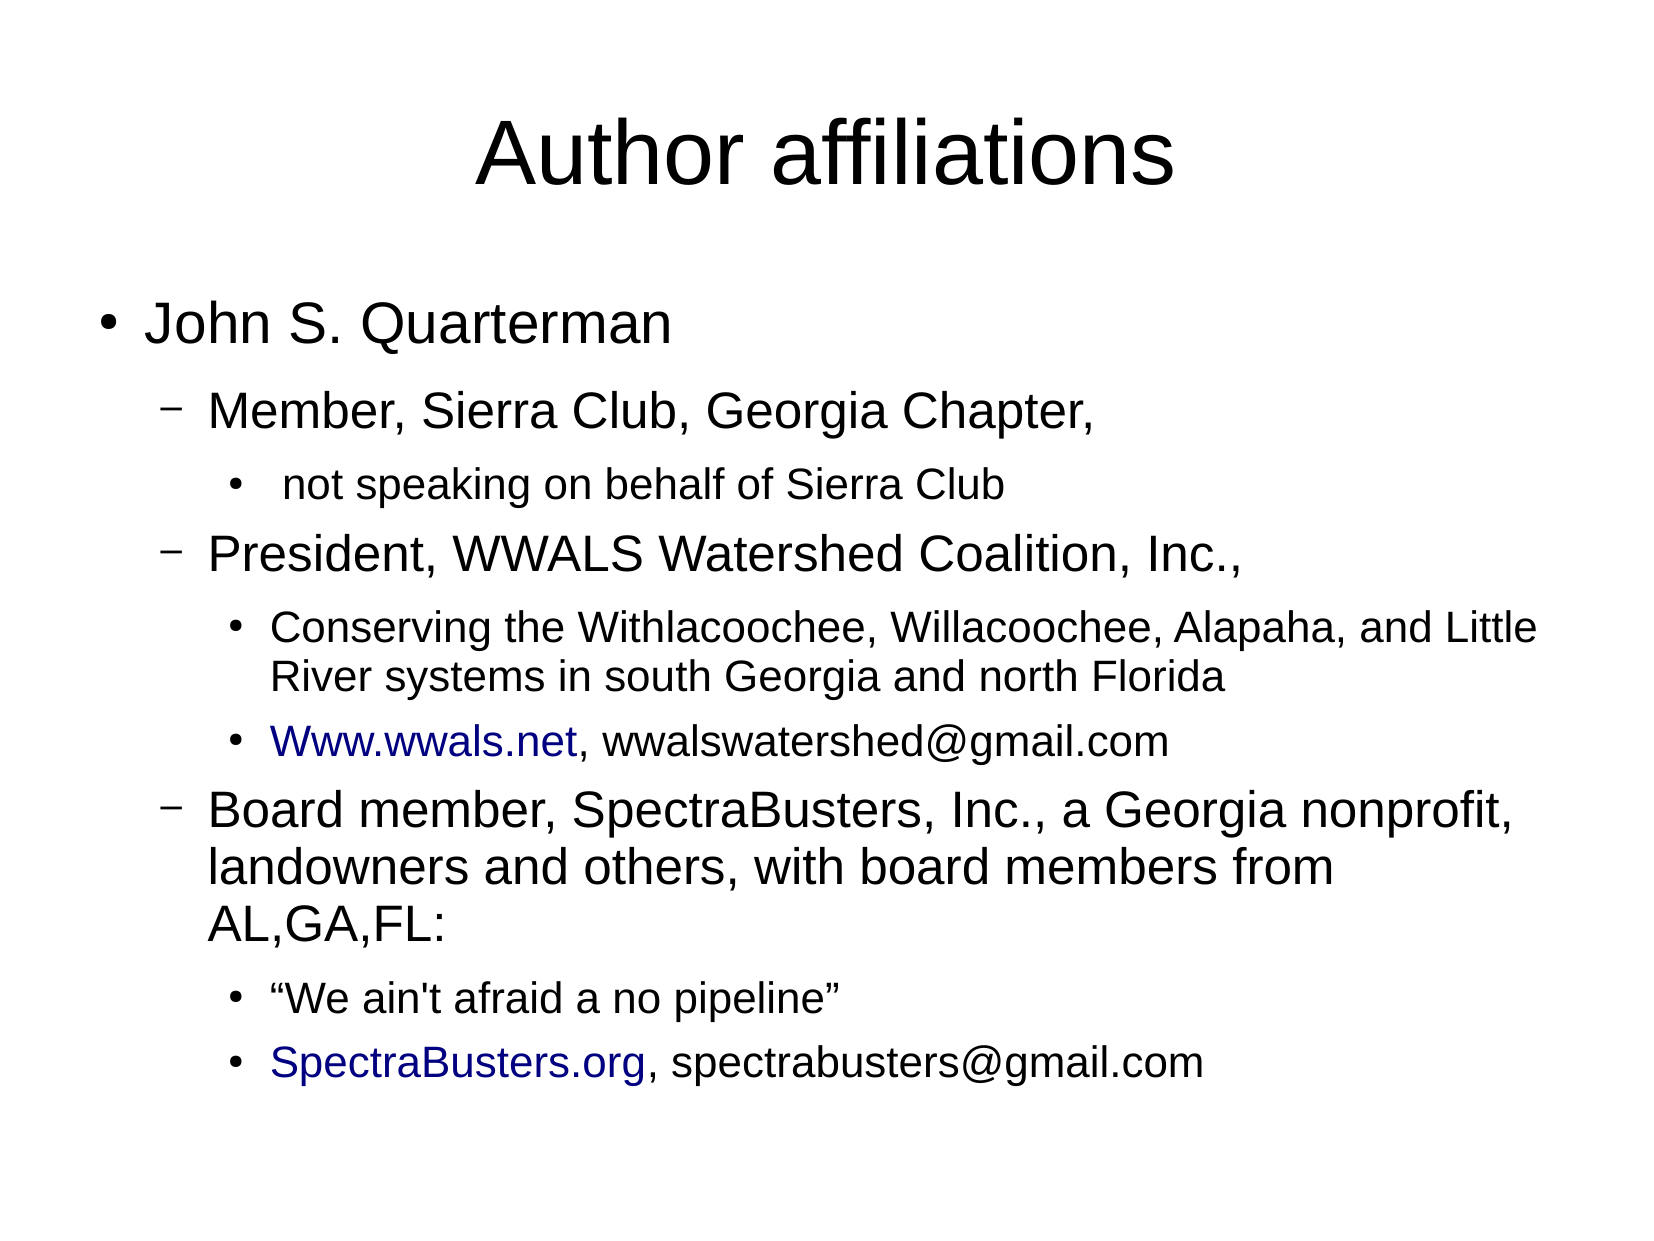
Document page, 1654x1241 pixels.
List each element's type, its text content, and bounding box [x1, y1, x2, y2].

list John S. Quarterman Member, Sierra Club, Georgia Chapter, not speaking on behalf of Sierra Club President, WWALS Watershed Coalition, Inc., Conserving the Withlacoochee, Willacoochee, Alapaha, and Little River systems in south Georgia and north Florida Www.wwals.net, wwalswatershed@gmail.com Board member, SpectraBusters, Inc., a Georgia nonprofit, landowners and others, with board members from AL,GA,FL: “We ain't afraid a no pipeline” SpectraBusters.org, spectrabusters@gmail.com [82, 290, 1571, 1096]
title Author affiliations [82, 49, 1571, 257]
